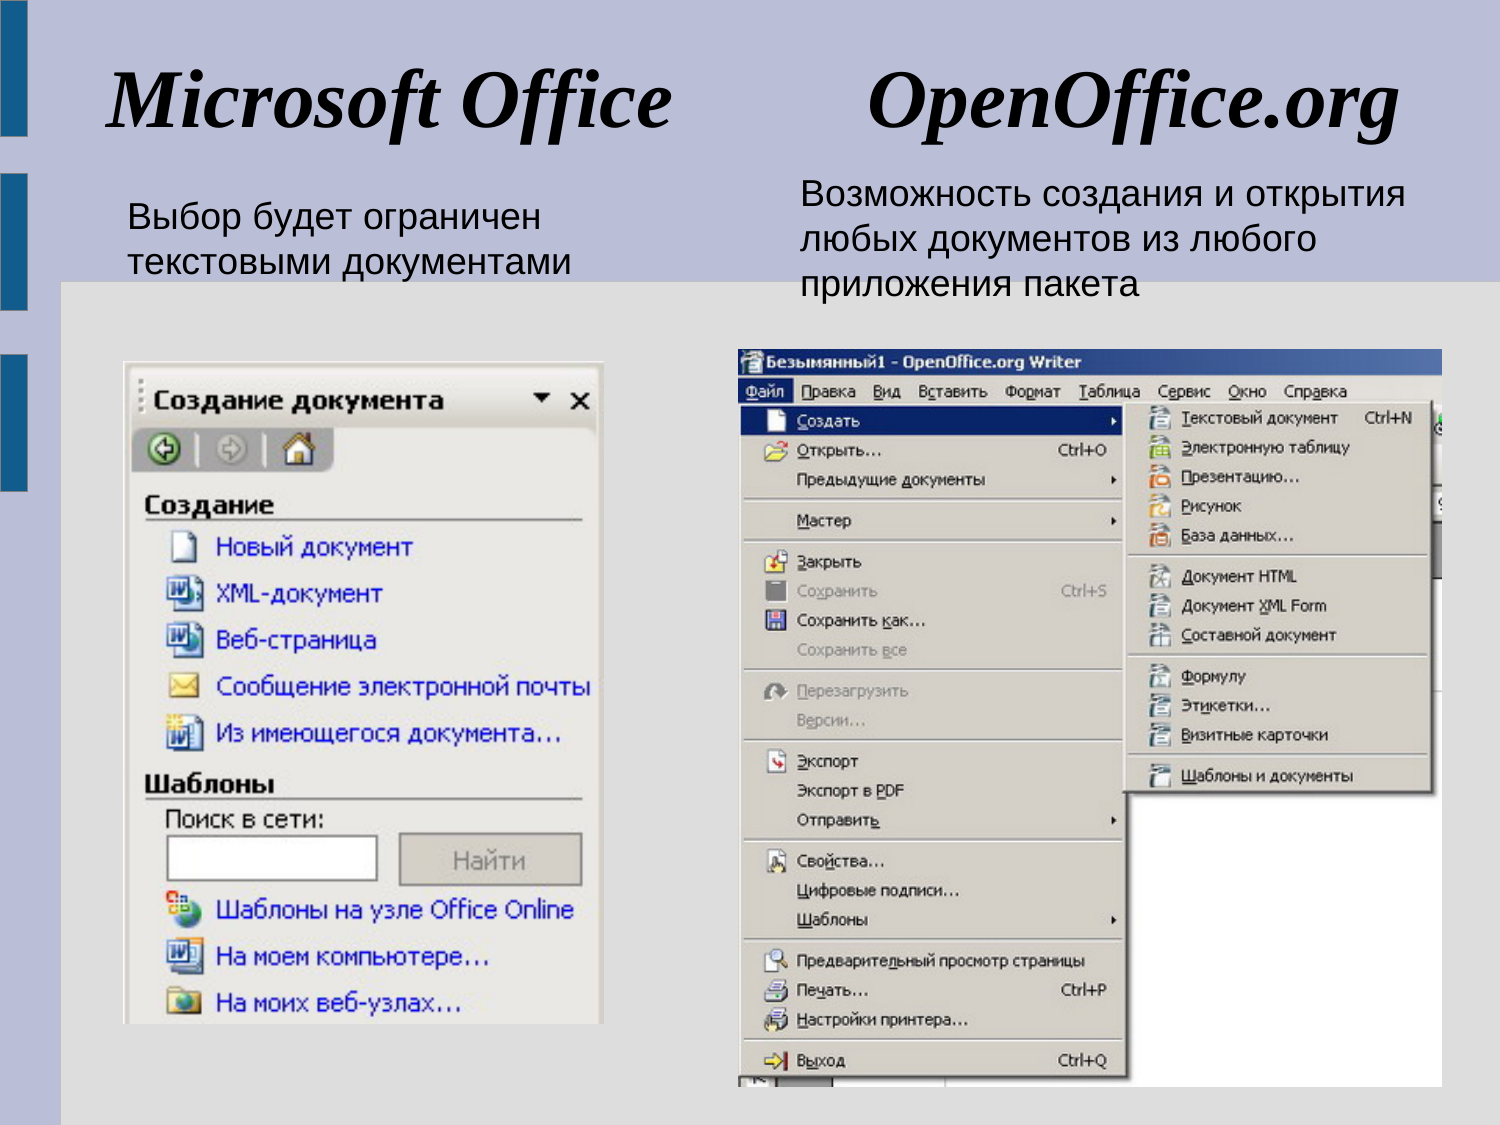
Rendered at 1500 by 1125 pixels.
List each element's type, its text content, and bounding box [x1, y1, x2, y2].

text_box Возможность создания и открытия любых документов из любого приложения пакета [785, 160, 1432, 312]
picture [738, 349, 1442, 1087]
text_box Microsoft Office [64, 0, 717, 188]
text_box OpenOffice.org [809, 0, 1461, 188]
text_box Выбор будет ограничен текстовыми документами [112, 184, 599, 290]
picture [123, 361, 604, 1024]
